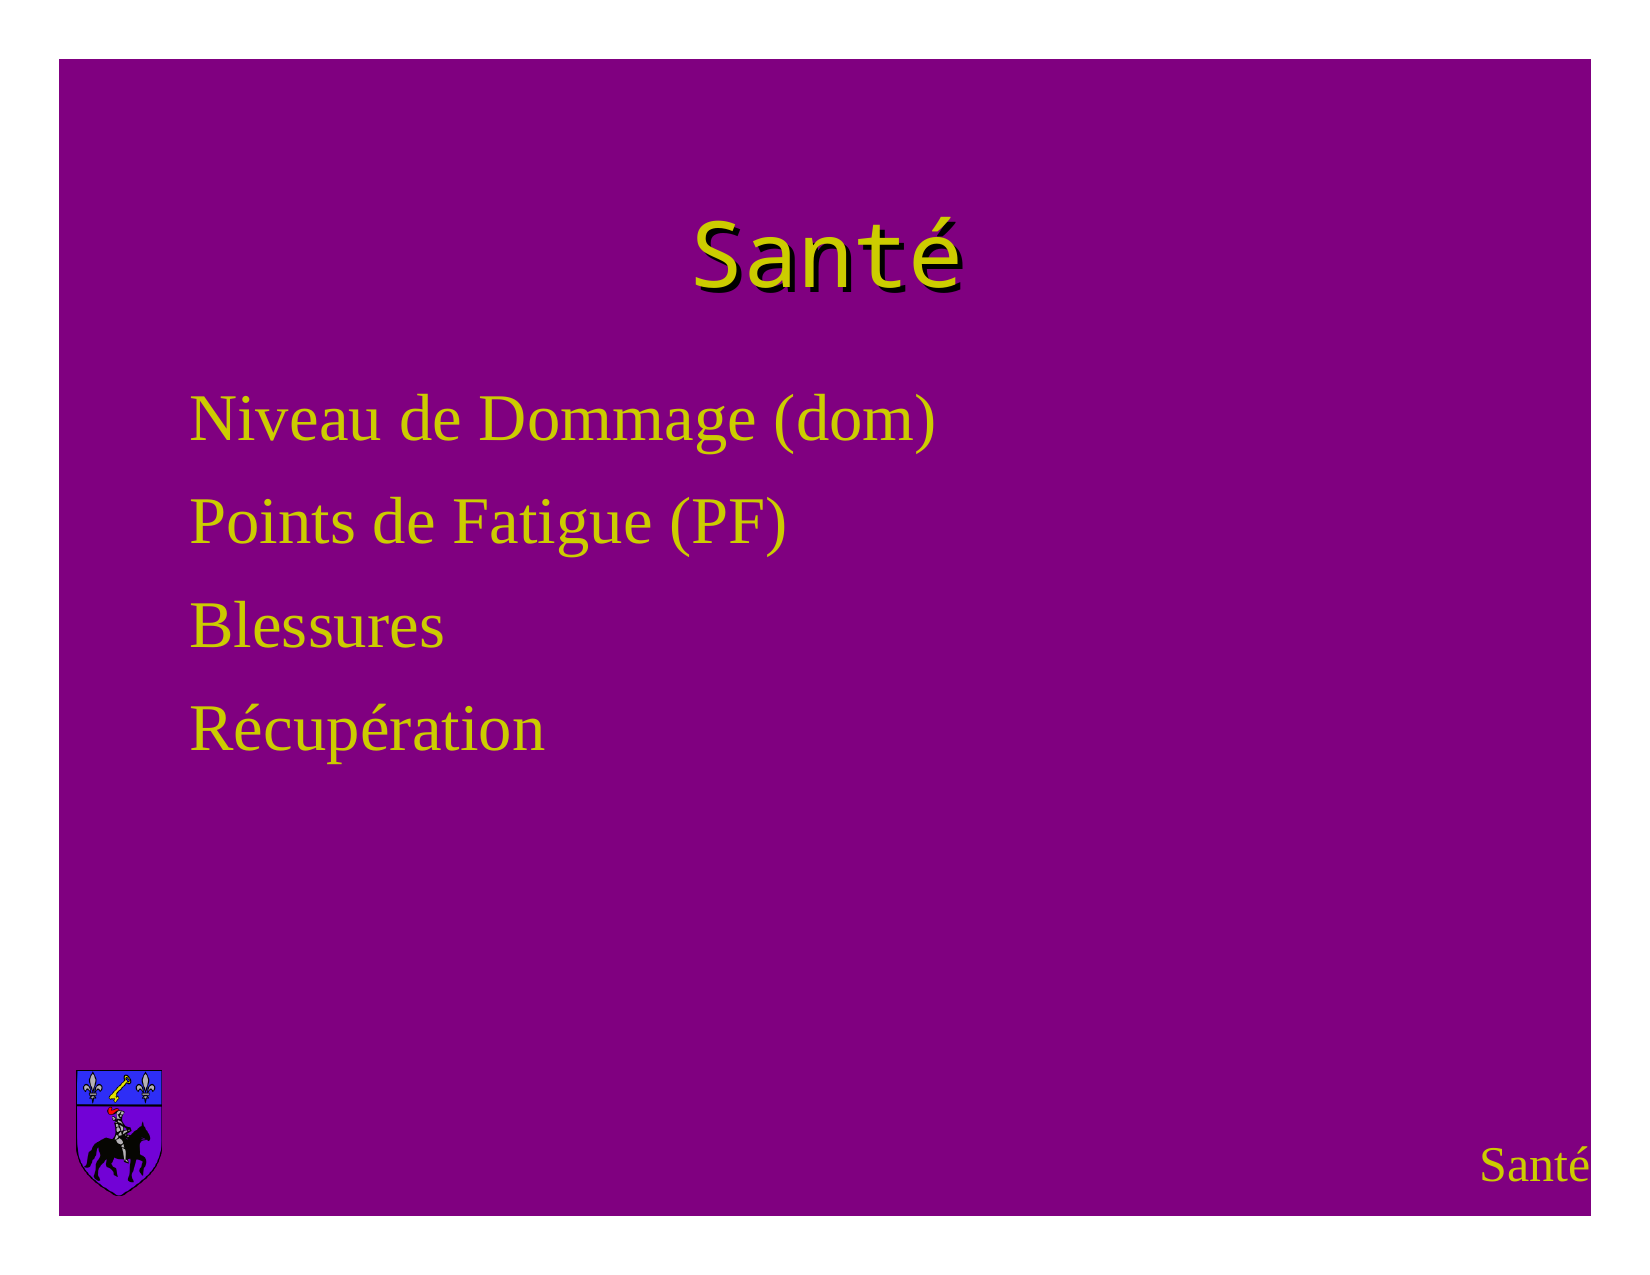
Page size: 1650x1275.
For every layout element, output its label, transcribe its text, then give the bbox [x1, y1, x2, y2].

text_box Santé [1397, 1137, 1591, 1193]
title Santé [171, 155, 1480, 349]
picture [76, 1070, 162, 1196]
list Niveau de Dommage (dom) Points de Fatigue (PF) Blessures Récupération [171, 380, 1480, 1110]
